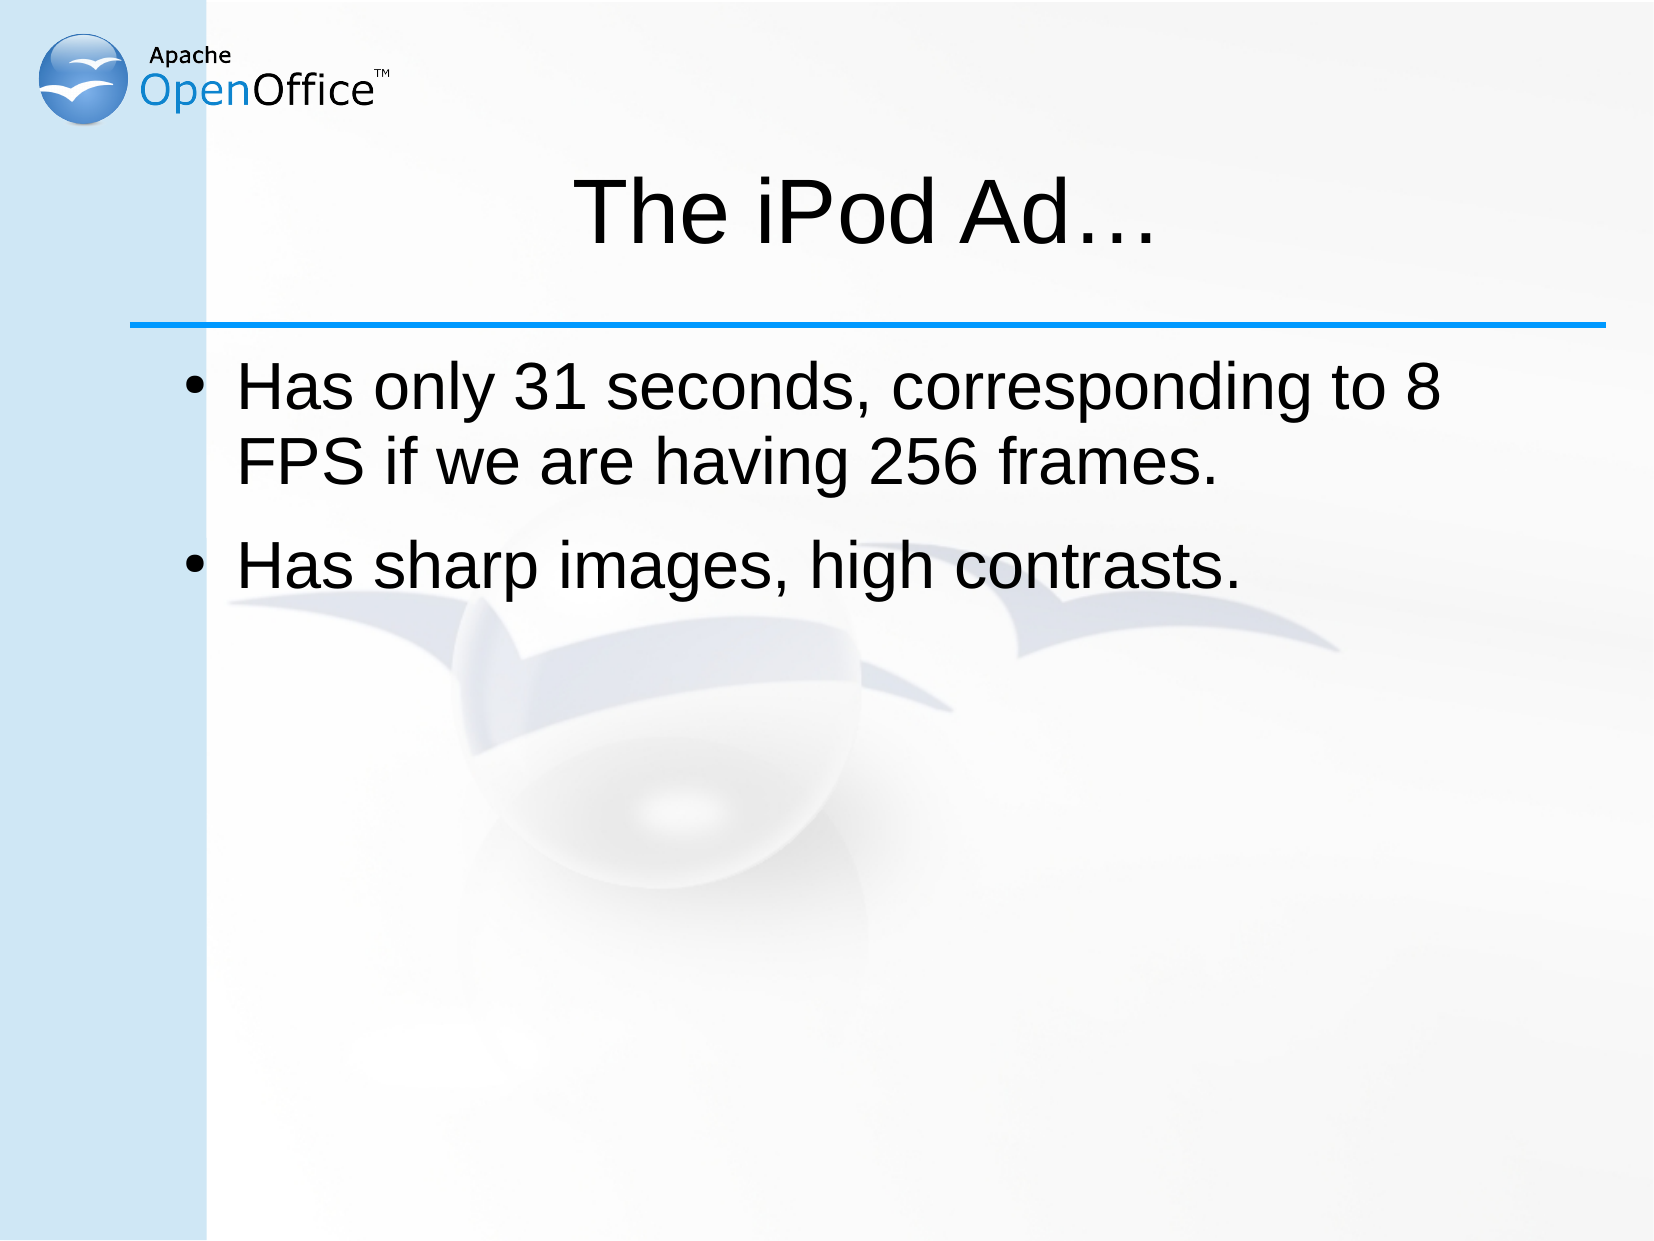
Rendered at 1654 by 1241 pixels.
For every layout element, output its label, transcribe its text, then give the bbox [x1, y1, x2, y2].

picture [35, 2, 1654, 1241]
title The iPod Ad… [165, 108, 1571, 316]
list Has only 31 seconds, corresponding to 8 FPS if we are having 256 frames. Has sharp images, high contrasts. [165, 349, 1571, 1168]
